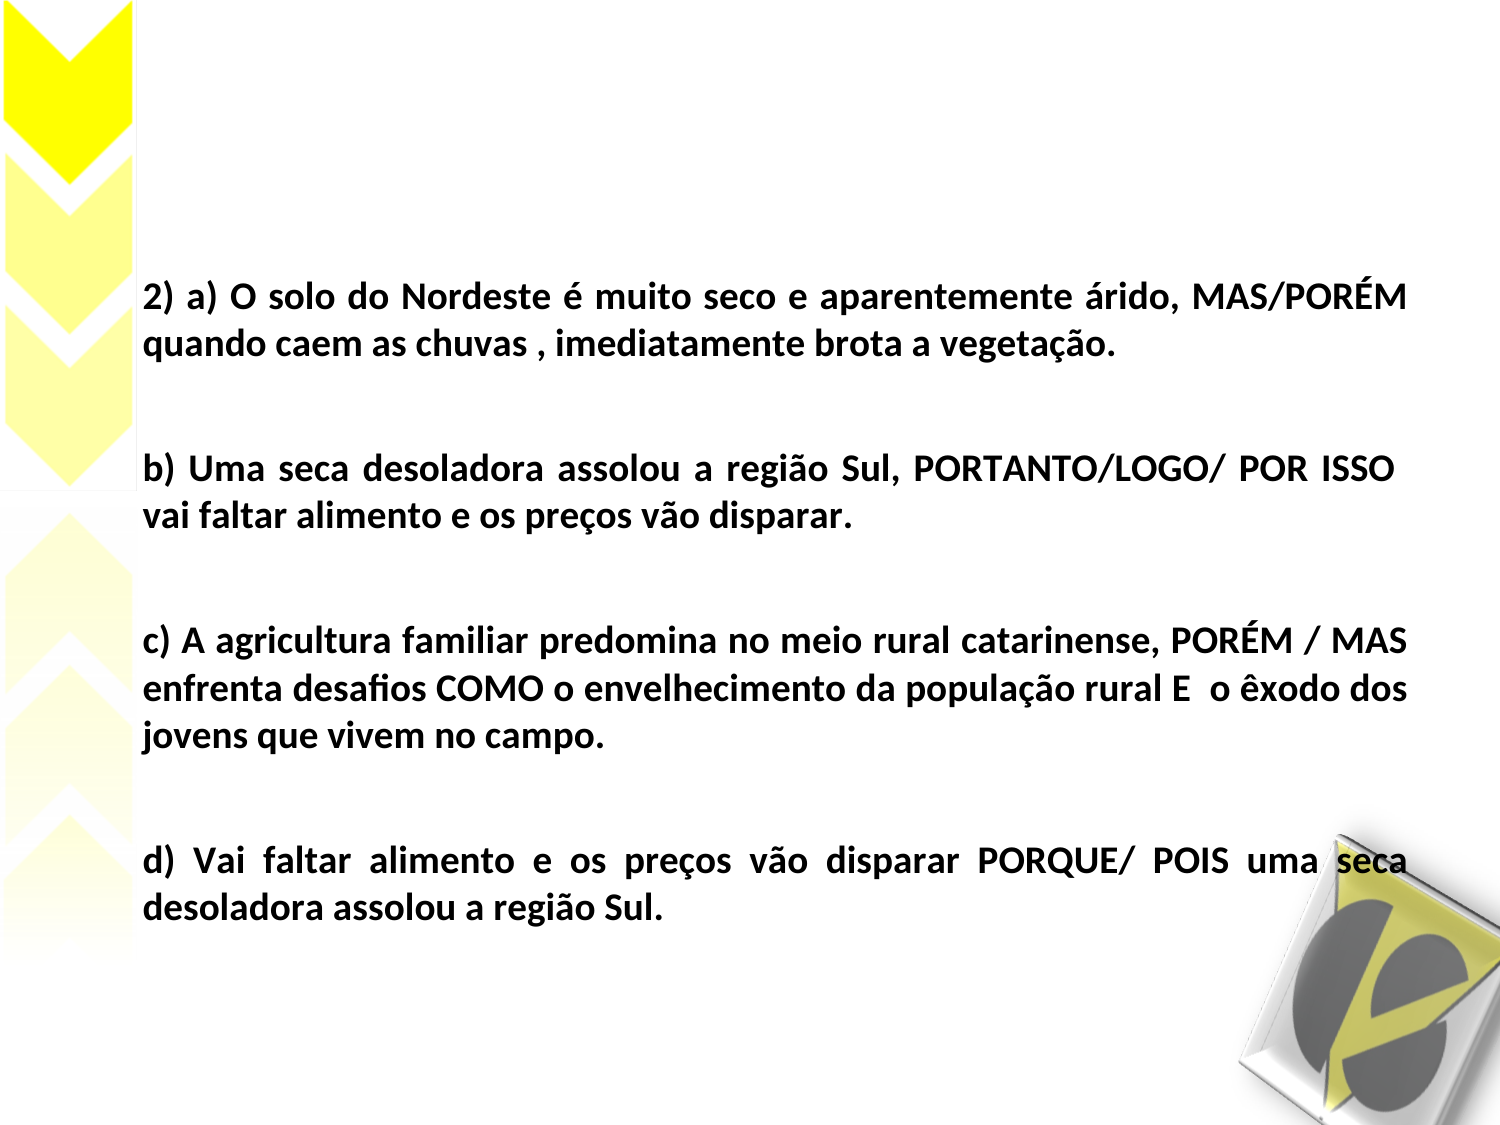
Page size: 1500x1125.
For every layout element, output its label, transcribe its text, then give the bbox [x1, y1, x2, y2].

picture [1194, 786, 1500, 1125]
picture [0, 0, 140, 1003]
list 2) a) O solo do Nordeste é muito seco e aparentemente árido, MAS/PORÉM quando caem as chuvas , imediatamente brota a vegetação. b) Uma seca desoladora assolou a região Sul, PORTANTO/LOGO/ POR ISSO vai faltar alimento e os preços vão disparar. c) A agricultura familiar predomina no meio rural catarinense, PORÉM / MAS enfrenta desafios COMO o envelhecimento da população rural E o êxodo dos jovens que vivem no campo. d) Vai faltar alimento e os preços vão disparar PORQUE/ POIS uma seca desoladora assolou a região Sul. [75, 262, 1426, 1005]
